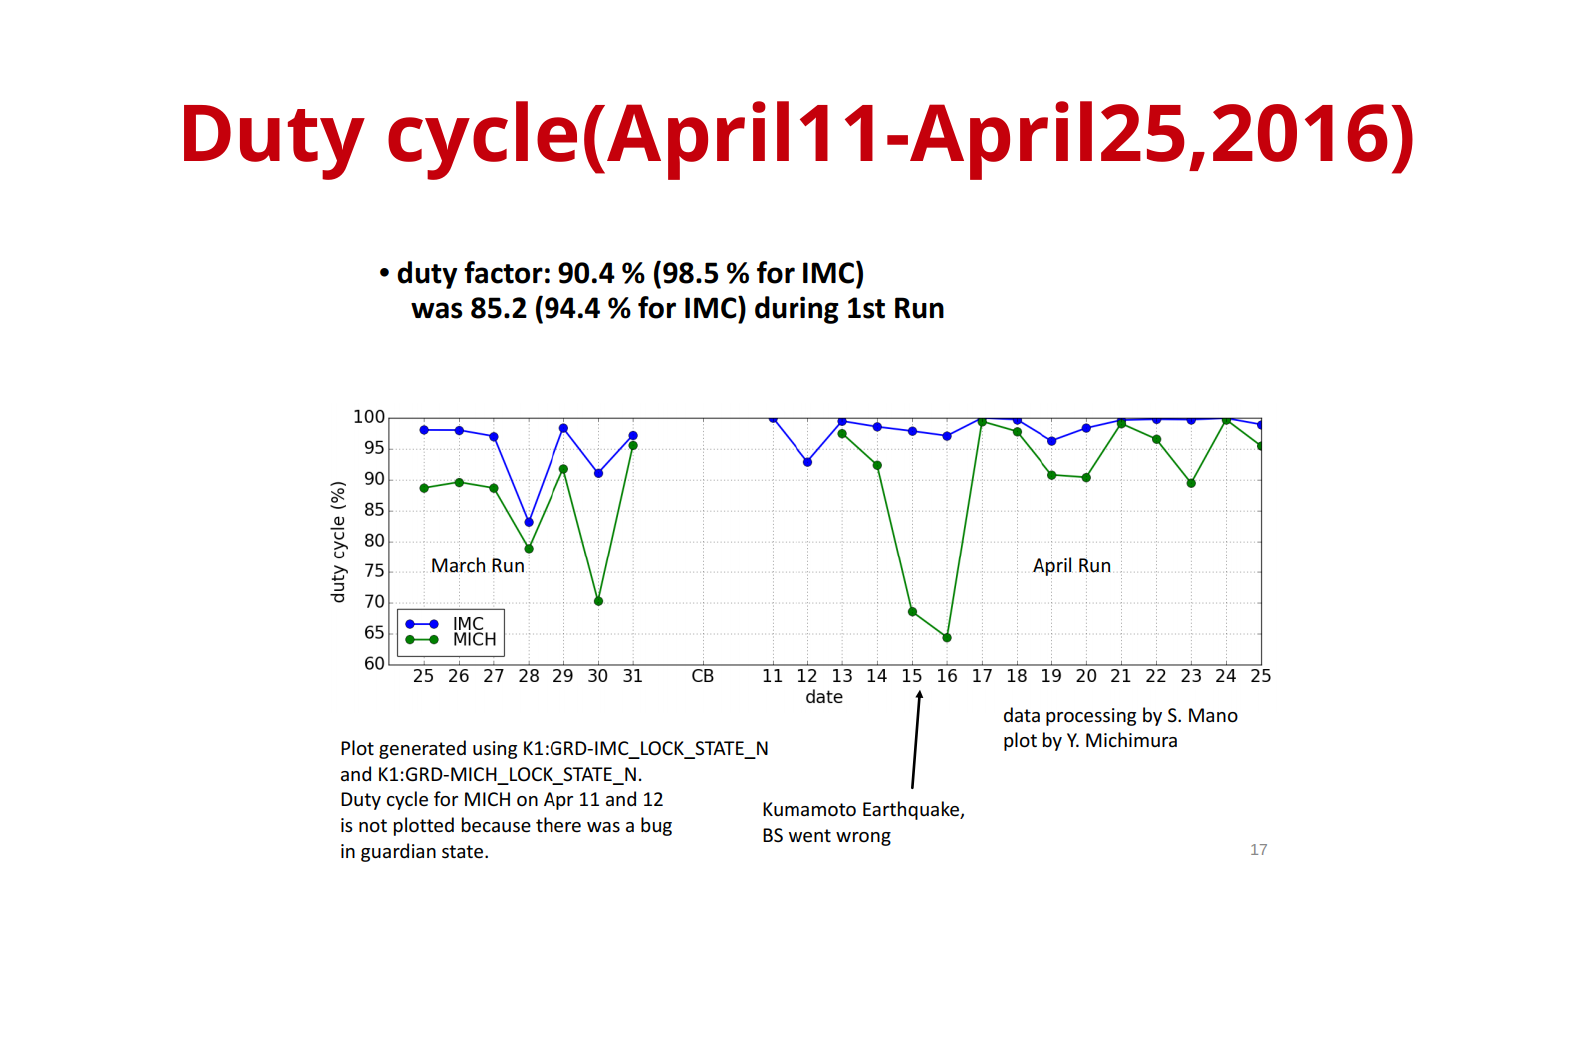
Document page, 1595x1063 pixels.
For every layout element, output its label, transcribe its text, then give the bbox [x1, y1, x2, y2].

picture [308, 248, 1286, 866]
title Duty cycle(April11-April25,2016) [79, 42, 1515, 220]
